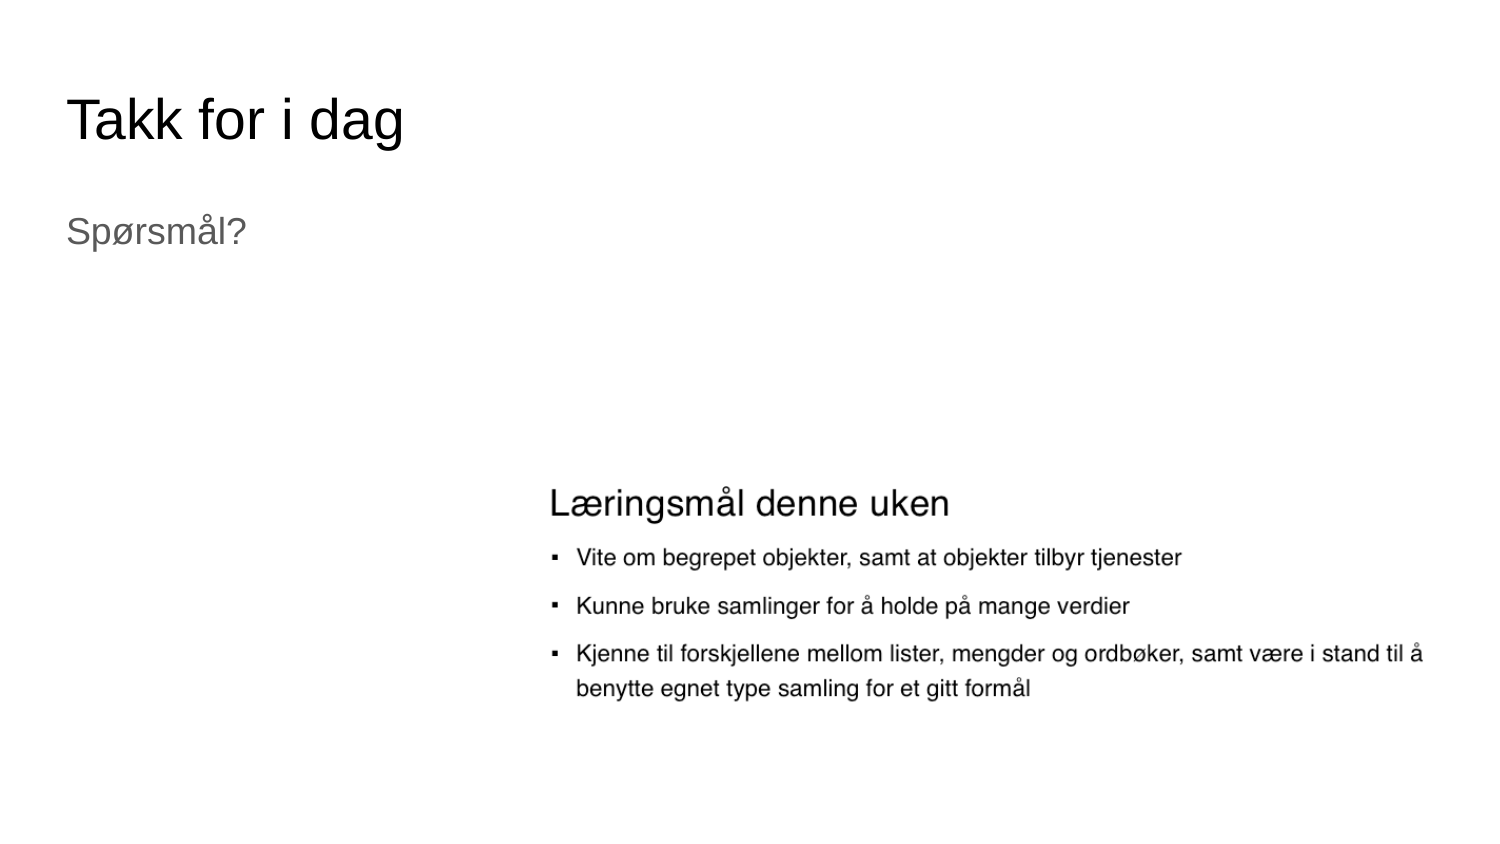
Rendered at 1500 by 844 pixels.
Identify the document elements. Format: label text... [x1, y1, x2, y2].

list Spørsmål? [51, 189, 1449, 750]
picture [524, 465, 1449, 750]
title Takk for i dag [51, 72, 1449, 167]
